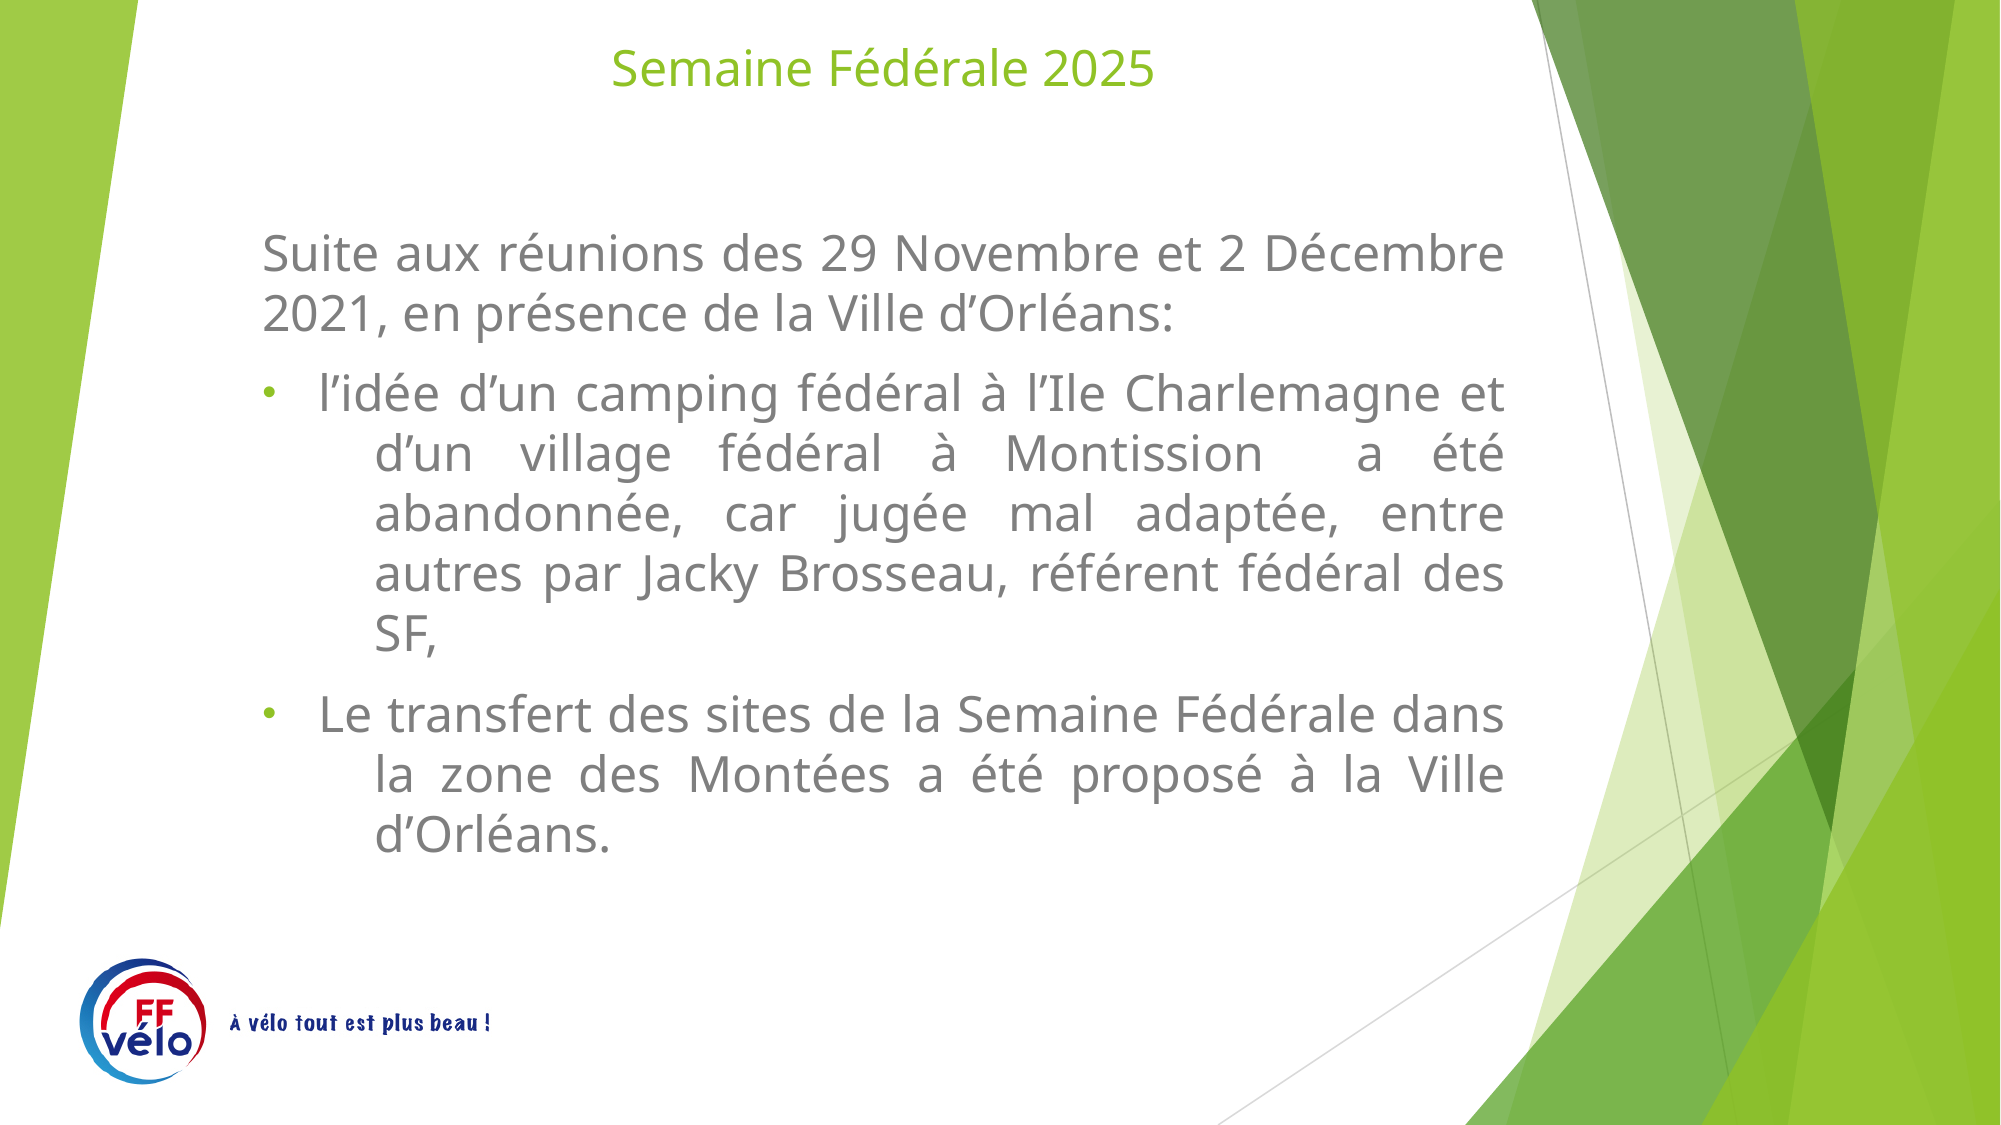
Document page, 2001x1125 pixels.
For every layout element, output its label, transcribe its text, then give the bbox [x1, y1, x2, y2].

title Semaine Fédérale 2025 [247, 15, 1522, 105]
picture [78, 954, 504, 1088]
subtitle Suite aux réunions des 29 Novembre et 2 Décembre 2021, en présence de la Ville d’Orléans: l’idée d’un camping fédéral à l’Ile Charlemagne et d’un village fédéral à Montission a été abandonnée, car jugée mal adaptée, entre autres par Jacky Brosseau, référent fédéral des SF, Le transfert des sites de la Semaine Fédérale dans la zone des Montées a été proposé à la Ville d’Orléans. [247, 213, 1522, 912]
